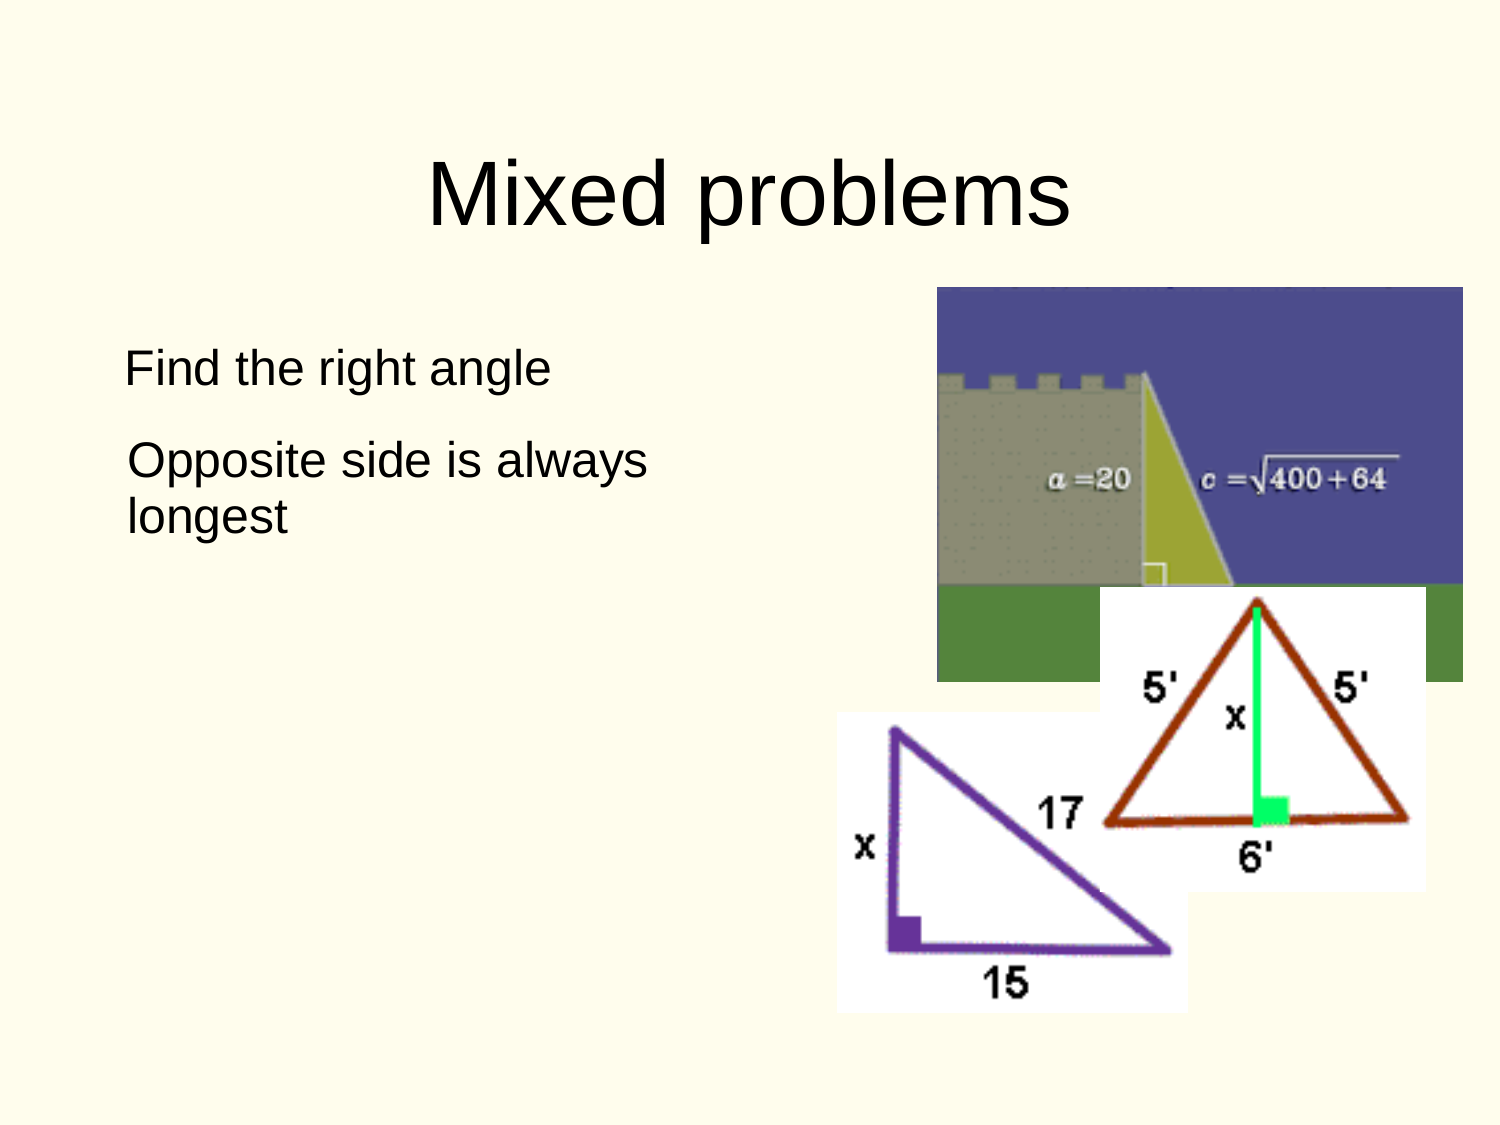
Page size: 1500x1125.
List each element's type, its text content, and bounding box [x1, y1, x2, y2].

title Mixed problems [112, 99, 1388, 288]
text_box Find the right angle [109, 332, 568, 404]
text_box Opposite side is always longest [112, 424, 691, 552]
picture [837, 287, 1463, 1014]
